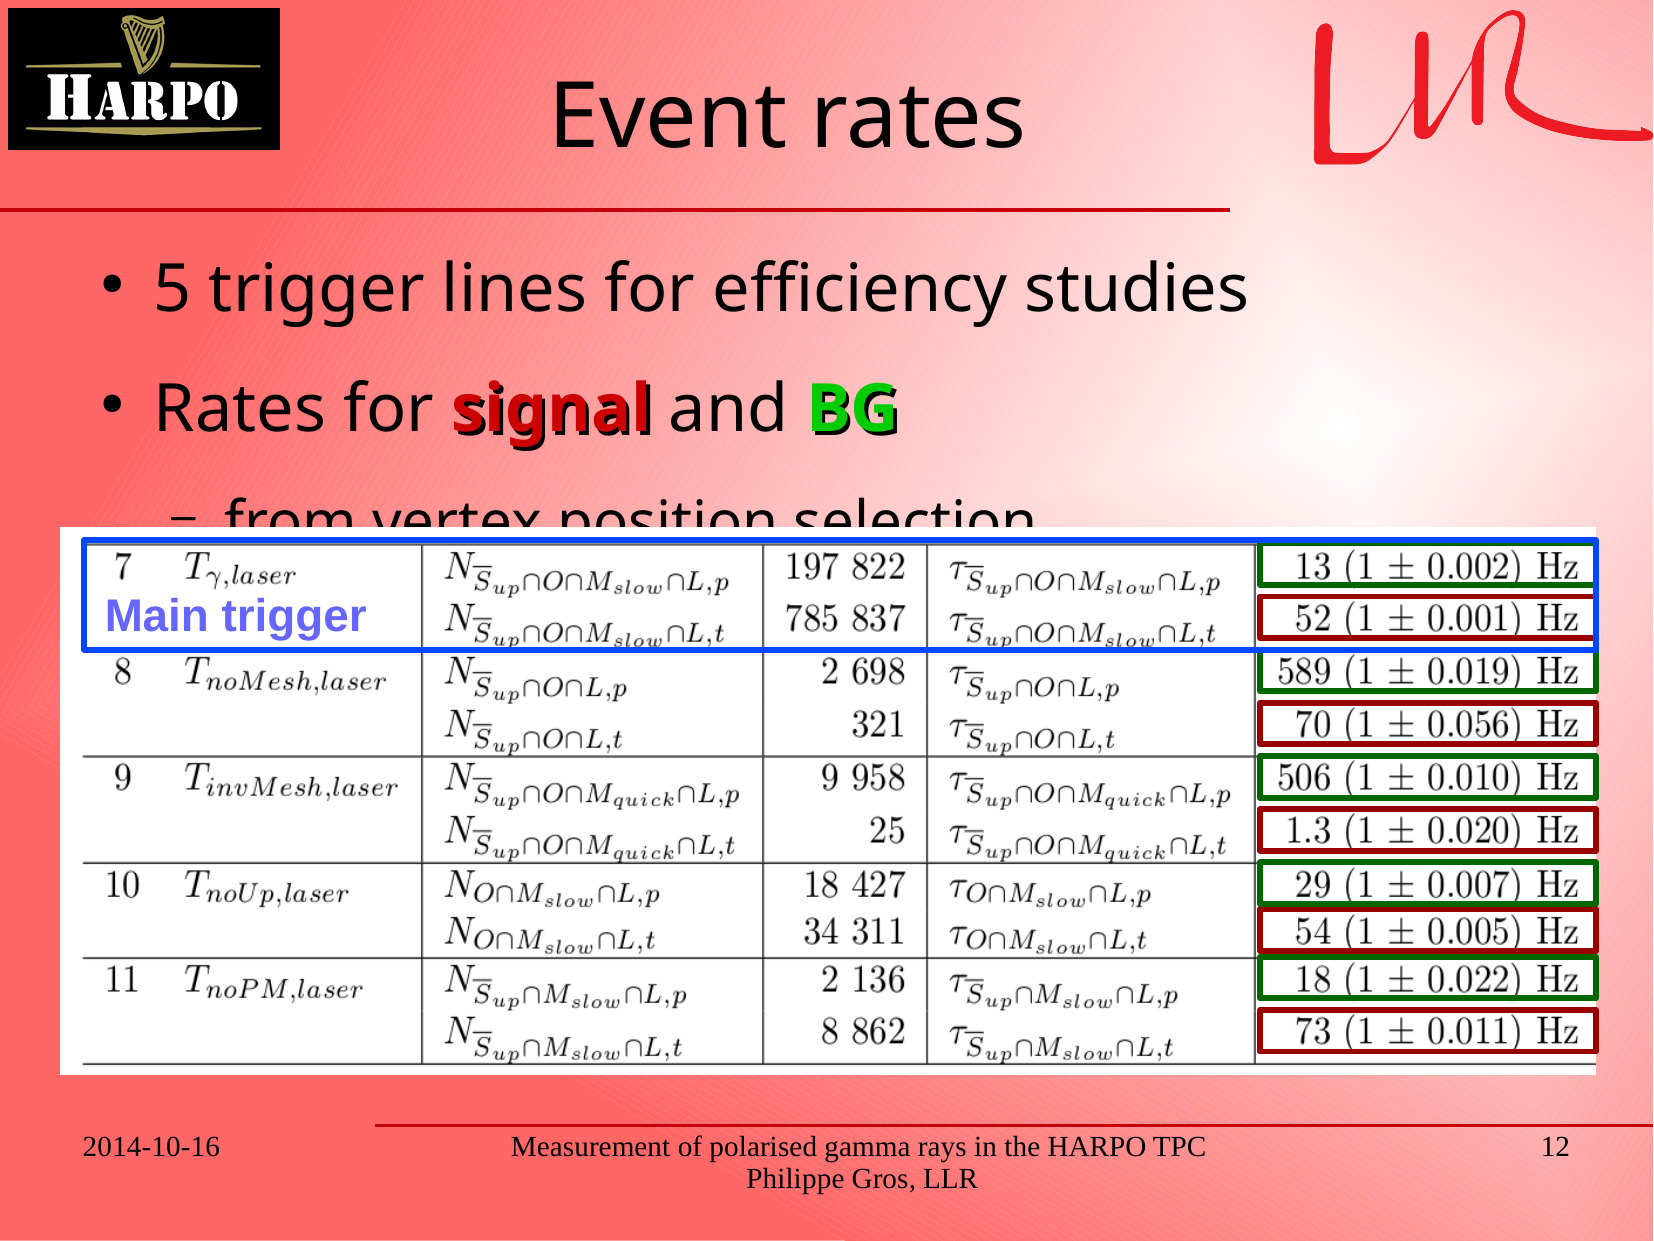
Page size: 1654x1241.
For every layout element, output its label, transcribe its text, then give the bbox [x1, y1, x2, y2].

picture [87, 543, 1593, 647]
picture [1263, 706, 1593, 741]
picture [1263, 759, 1593, 795]
picture [60, 527, 1596, 1075]
picture [1263, 599, 1593, 635]
picture [1314, 10, 1653, 165]
text_box Main trigger [90, 582, 426, 649]
title Event rates [285, 15, 1291, 211]
list 5 trigger lines for efficiency studies Rates for signal and BG from vertex position selection [82, 240, 1571, 527]
picture [8, 8, 280, 150]
picture [1263, 1013, 1593, 1049]
picture [1263, 653, 1593, 688]
picture [1263, 812, 1593, 848]
picture [1263, 912, 1593, 948]
picture [1263, 960, 1593, 995]
picture [1263, 546, 1593, 582]
picture [1263, 865, 1593, 901]
